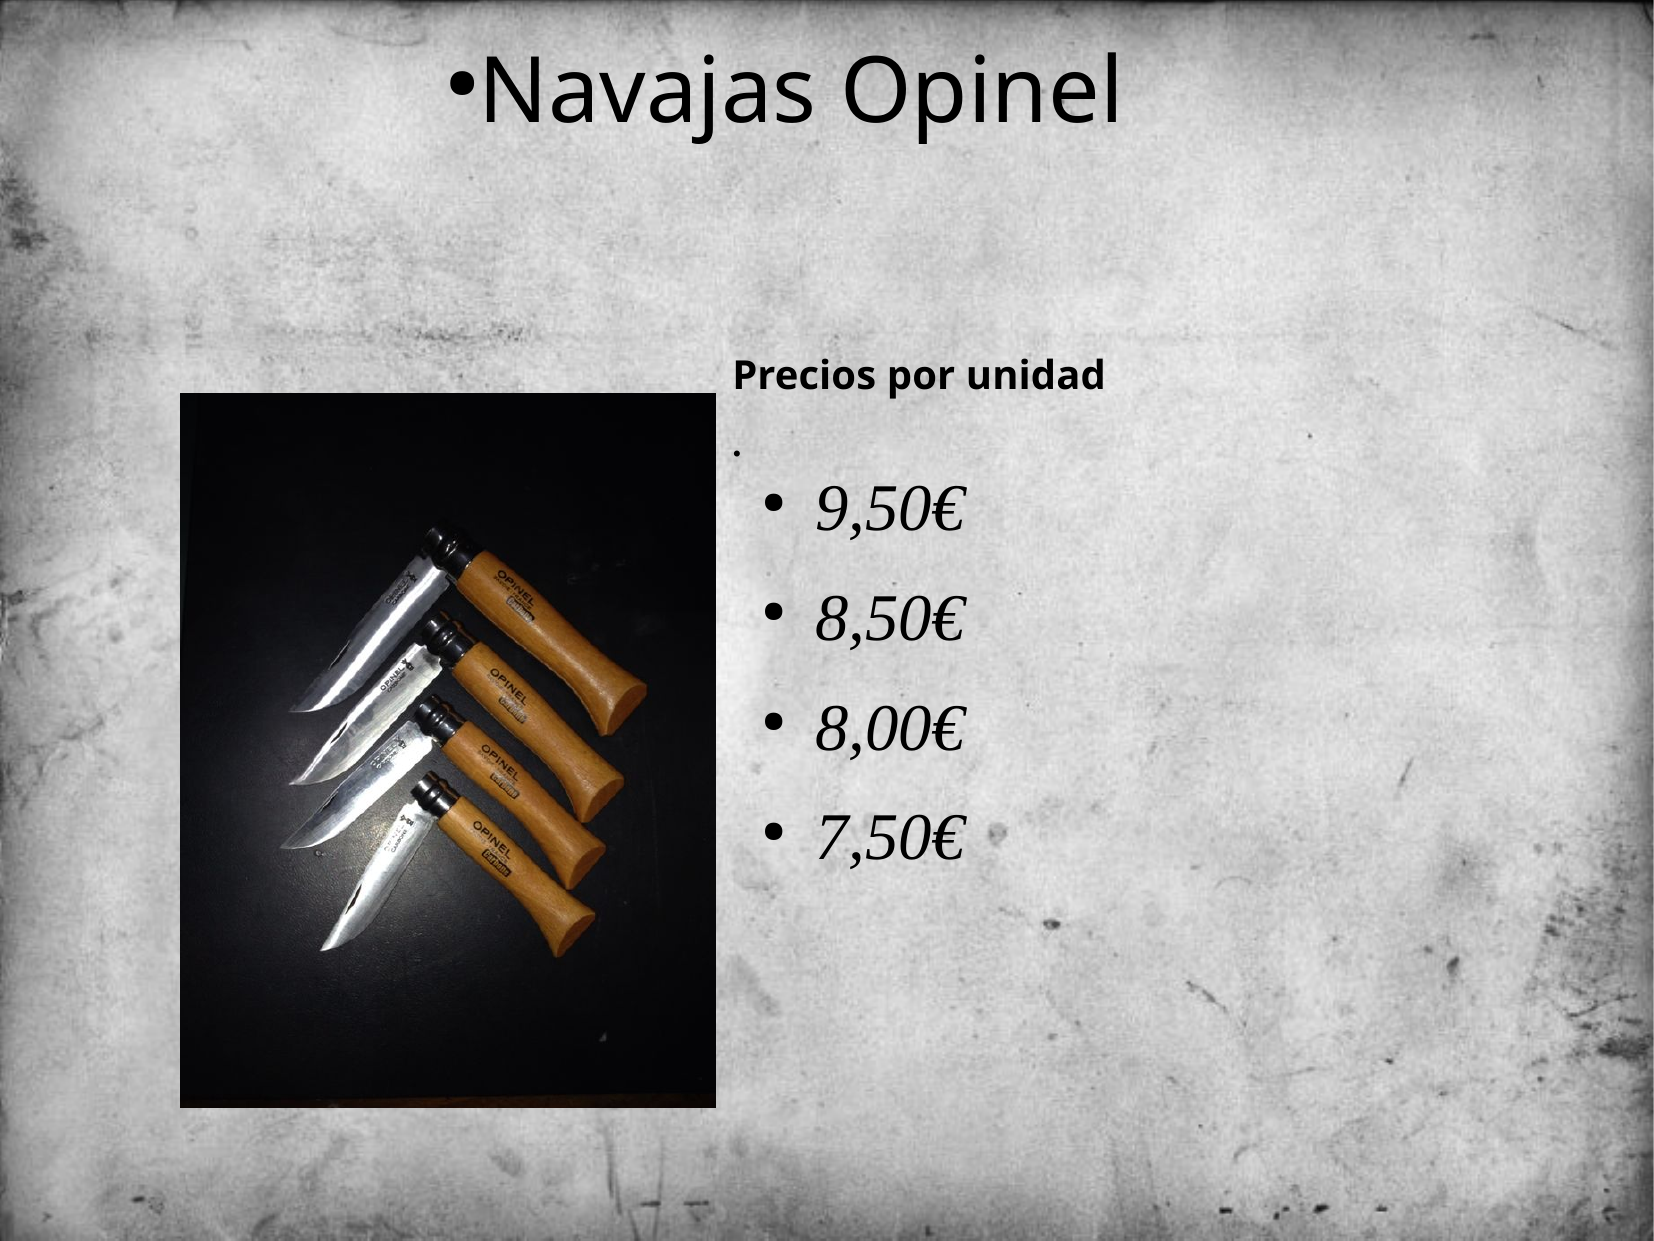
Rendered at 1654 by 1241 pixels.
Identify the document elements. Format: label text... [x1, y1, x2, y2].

picture [0, 0, 1654, 1241]
list 9,50€ 8,50€ 8,00€ 7,50€ [744, 463, 1476, 1179]
list Precios por unidad . [732, 348, 1464, 464]
title Navajas Opinel [236, 0, 1335, 172]
